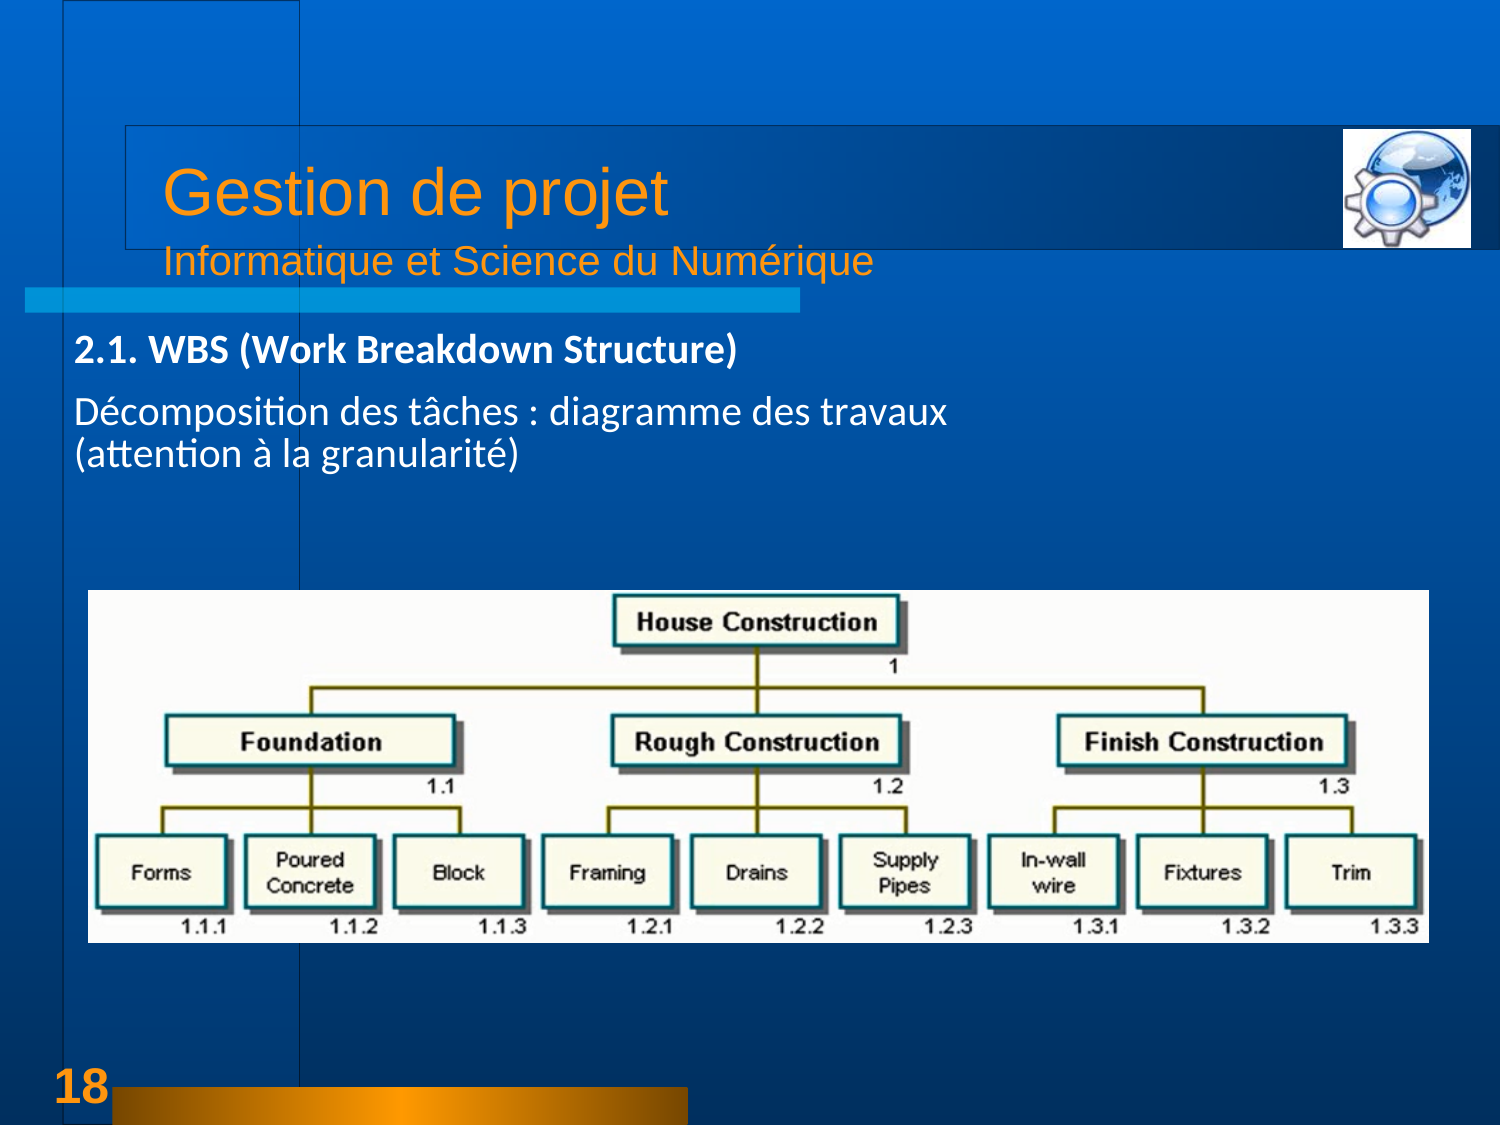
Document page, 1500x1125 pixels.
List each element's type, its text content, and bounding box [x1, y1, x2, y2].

picture [88, 590, 1429, 944]
picture [1343, 129, 1471, 248]
text_box 2.1. WBS (Work Breakdown Structure) Décomposition des tâches : diagramme des travaux (attention à la granularité) [59, 324, 1477, 544]
